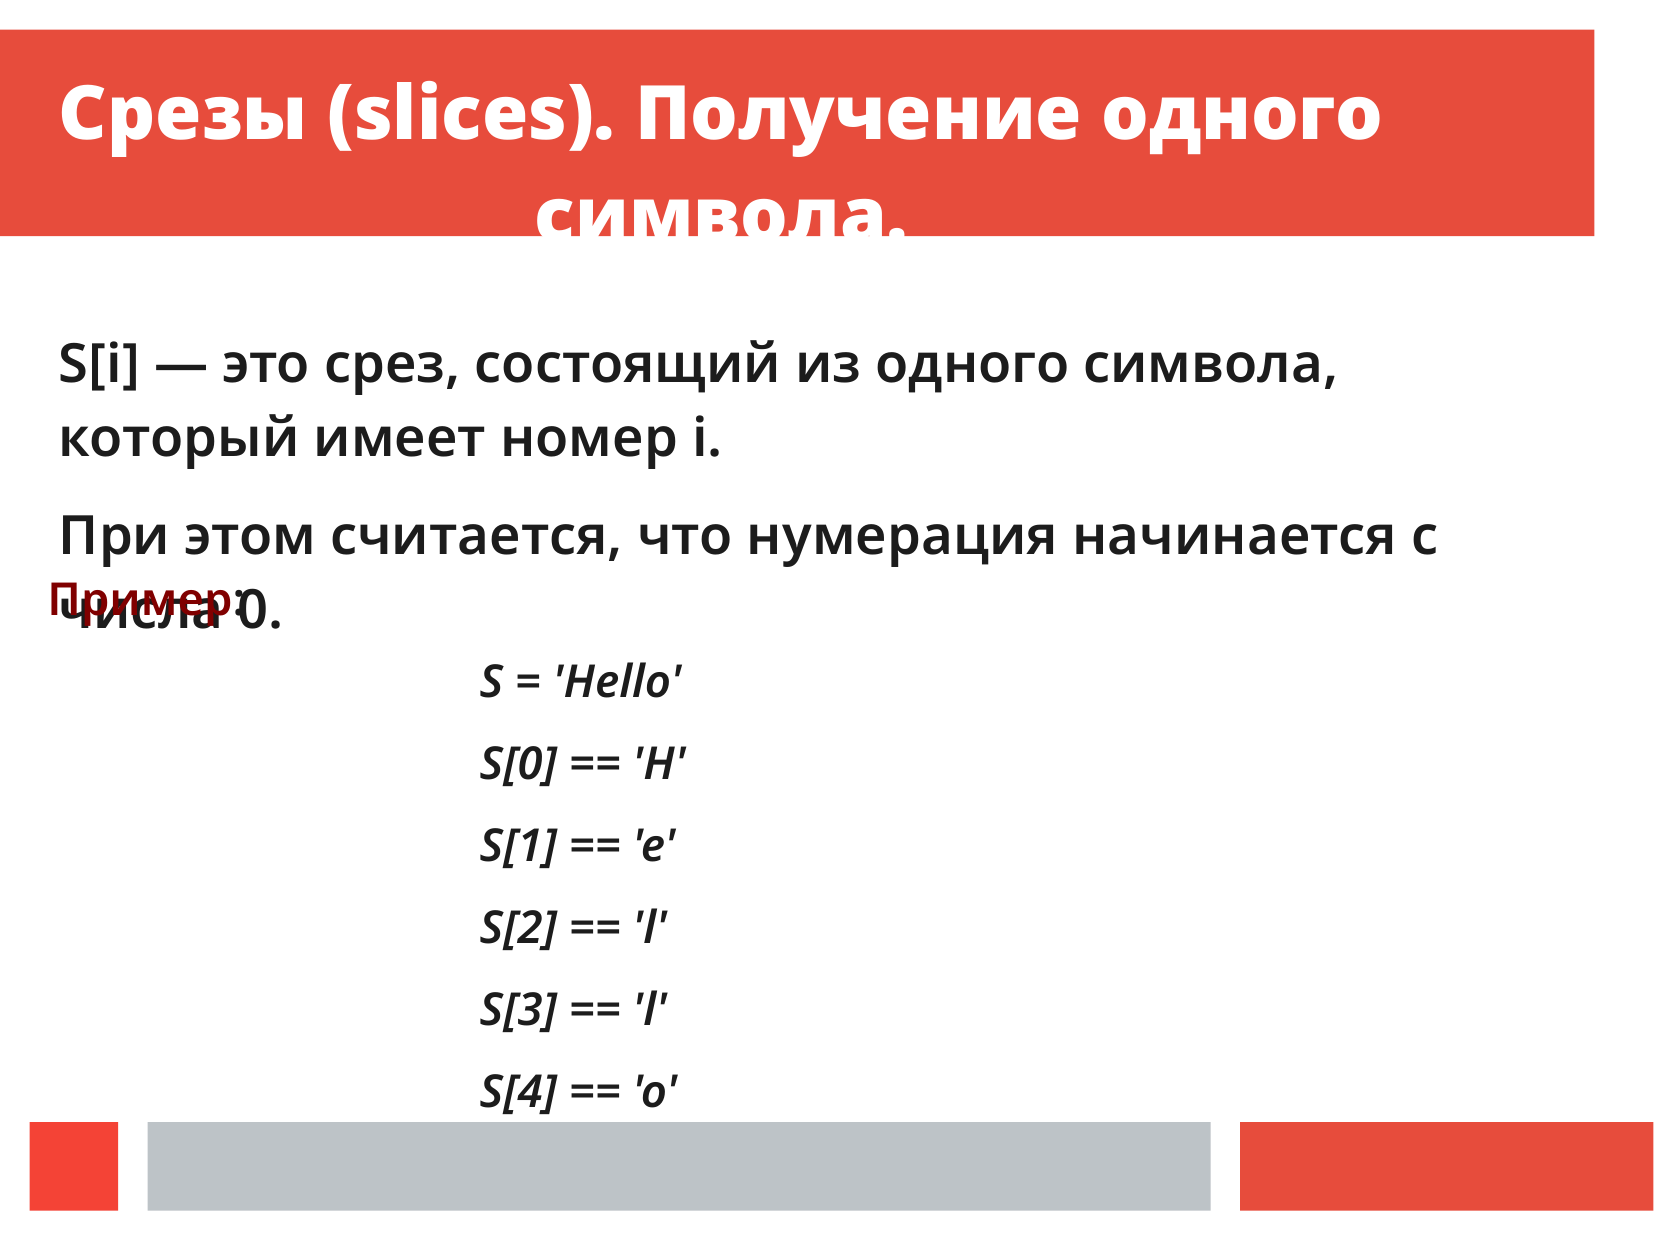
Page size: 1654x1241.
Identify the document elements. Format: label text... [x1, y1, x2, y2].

list S[i] — это срез, состоящий из одного символа, который имеет номер i. При этом считается, что нумерация начинается с числа 0. [59, 324, 1565, 566]
title Срезы (slices). Получение одного символа. [59, 59, 1595, 207]
list Пример: S = 'Hello' S[0] == 'H' S[1] == 'e' S[2] == 'l' S[3] == 'l' S[4] == 'o' [47, 566, 1619, 1123]
